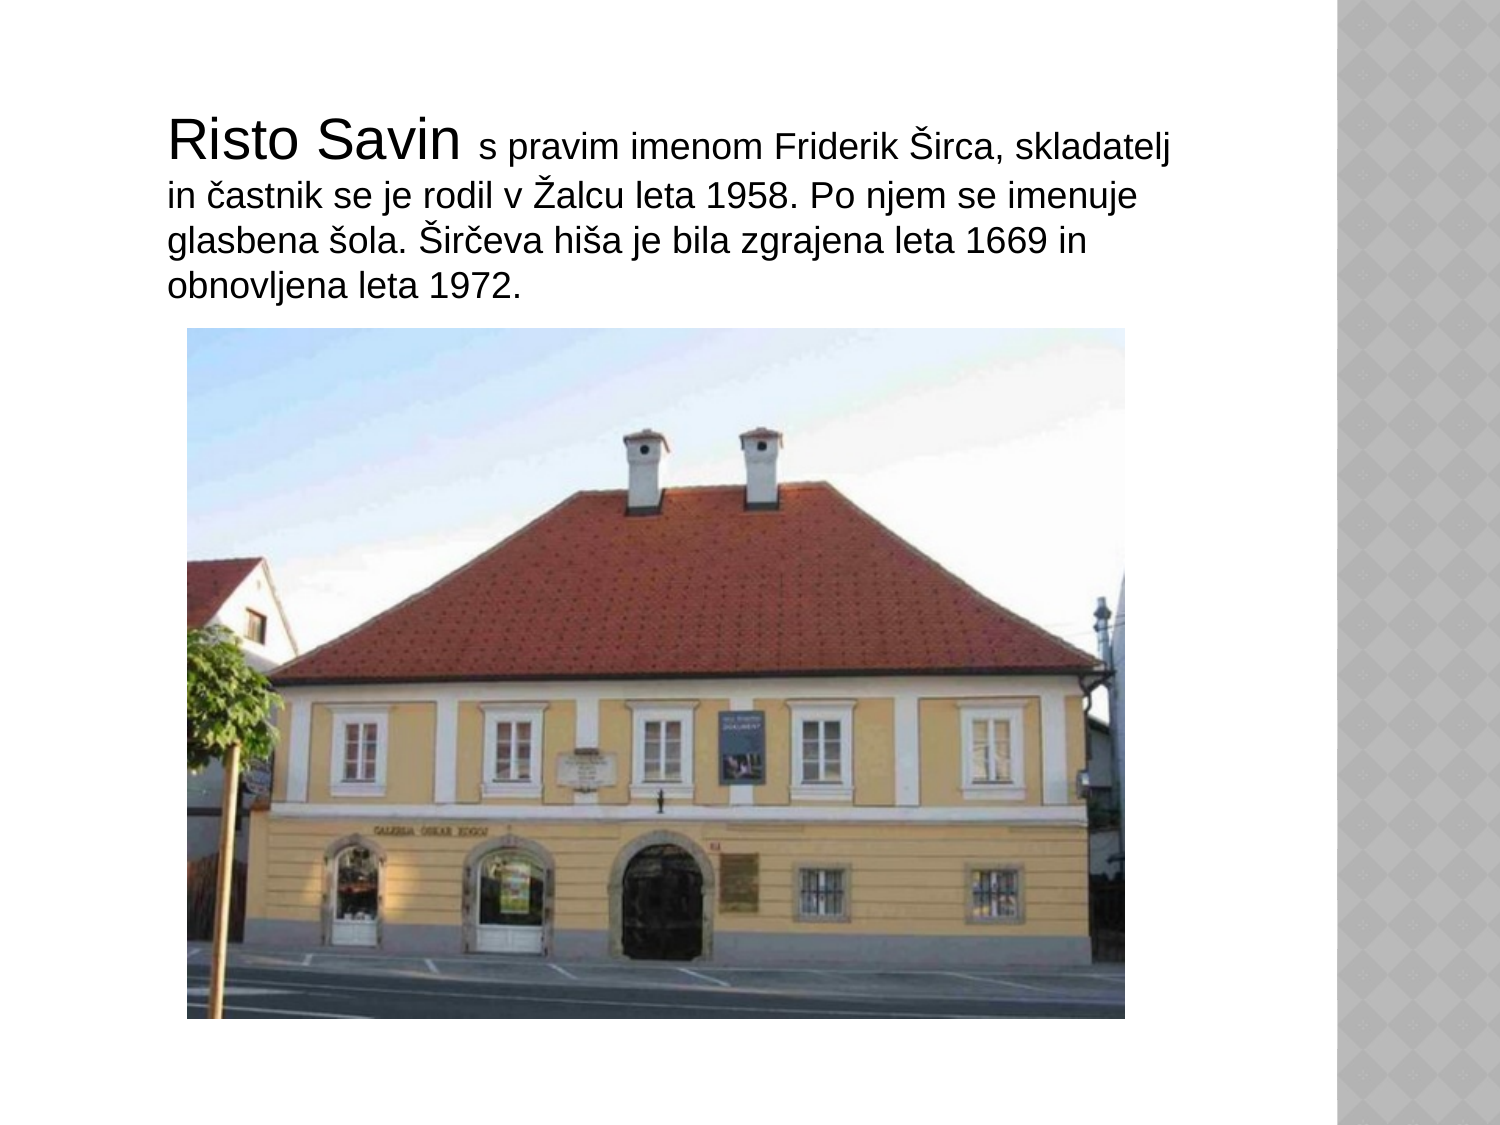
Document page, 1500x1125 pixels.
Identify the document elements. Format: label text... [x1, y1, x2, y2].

picture [187, 328, 1125, 1019]
text_box Risto Savin s pravim imenom Friderik Širca, skladatelj in častnik se je rodil v Žalcu leta 1958. Po njem se imenuje glasbena šola. Širčeva hiša je bila zgrajena leta 1669 in obnovljena leta 1972. [152, 93, 1207, 314]
